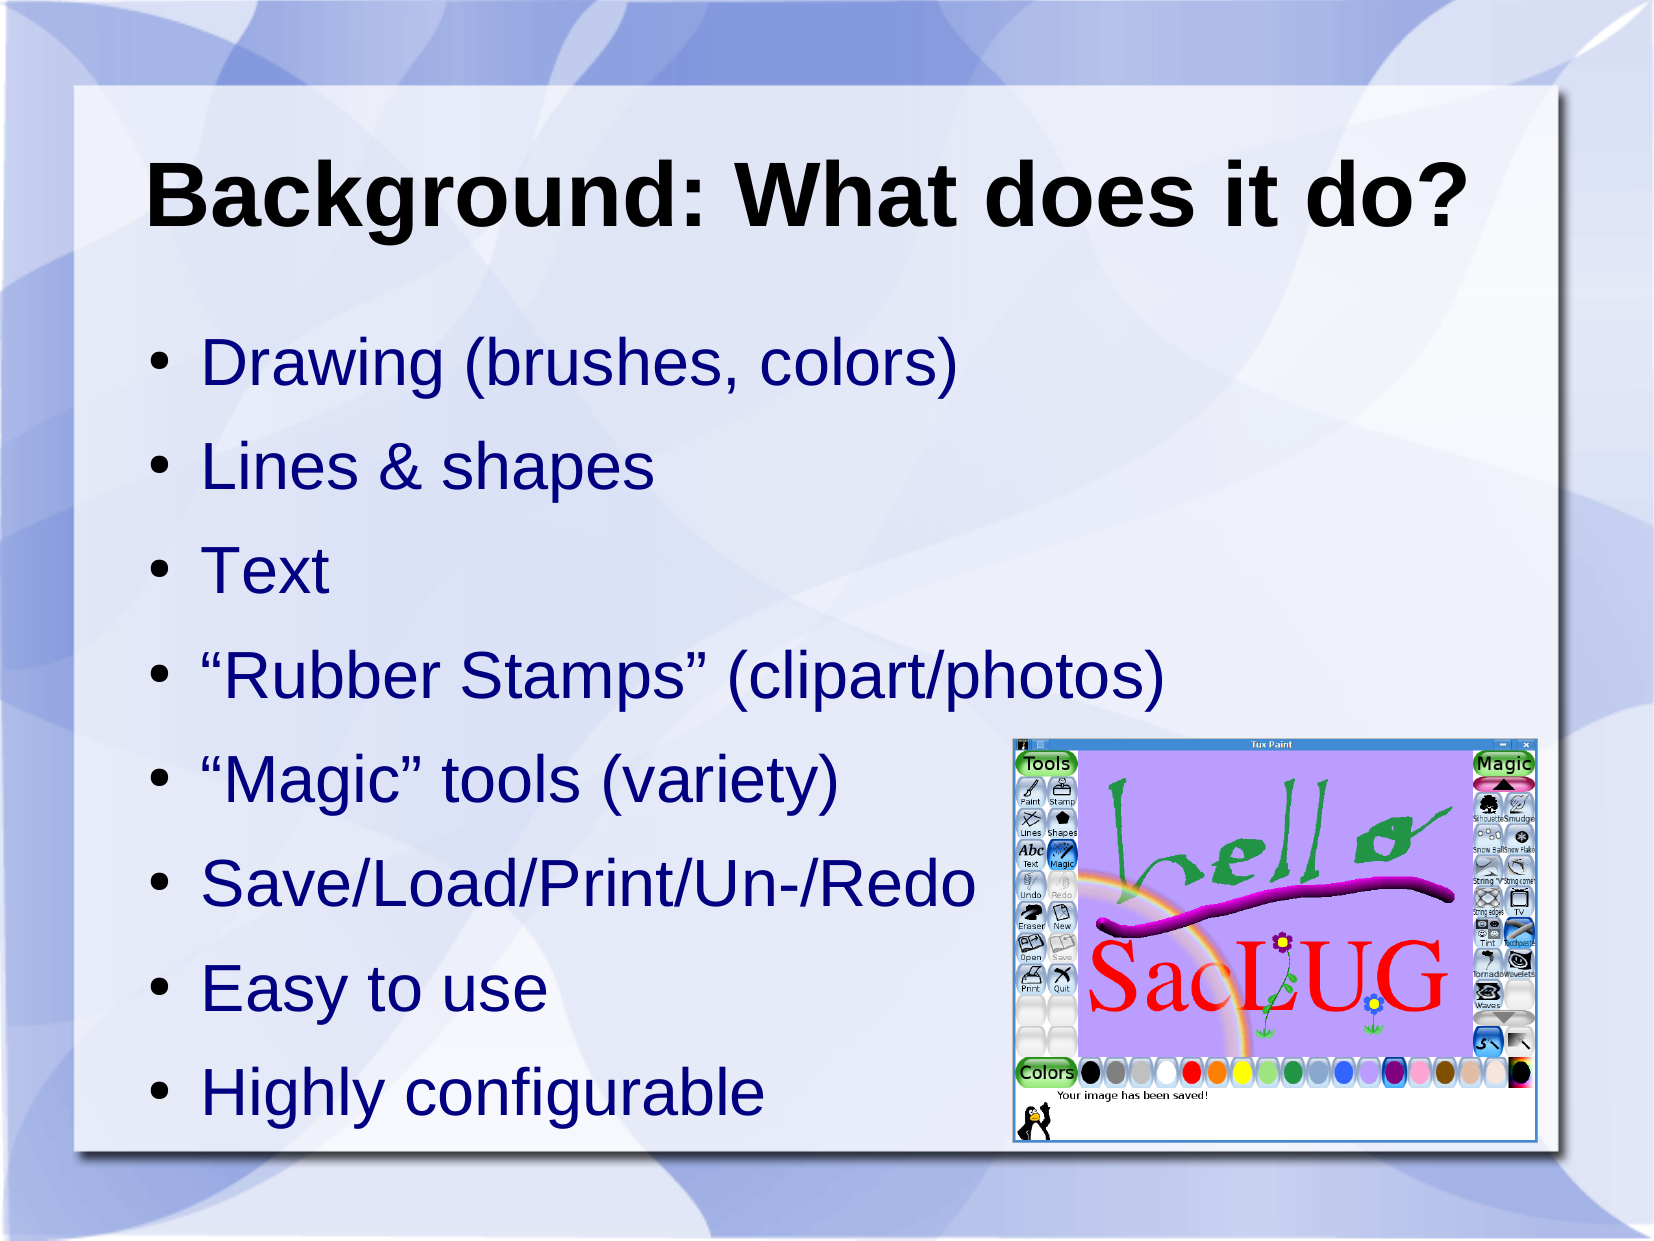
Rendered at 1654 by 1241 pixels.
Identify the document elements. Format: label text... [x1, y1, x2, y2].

title Background: What does it do? [82, 90, 1536, 298]
picture [0, 0, 1654, 1241]
list Drawing (brushes, colors) Lines & shapes Text “Rubber Stamps” (clipart/photos) “Magic” tools (variety) Save/Load/Print/Un-/Redo Easy to use Highly configurable [129, 324, 1489, 1144]
